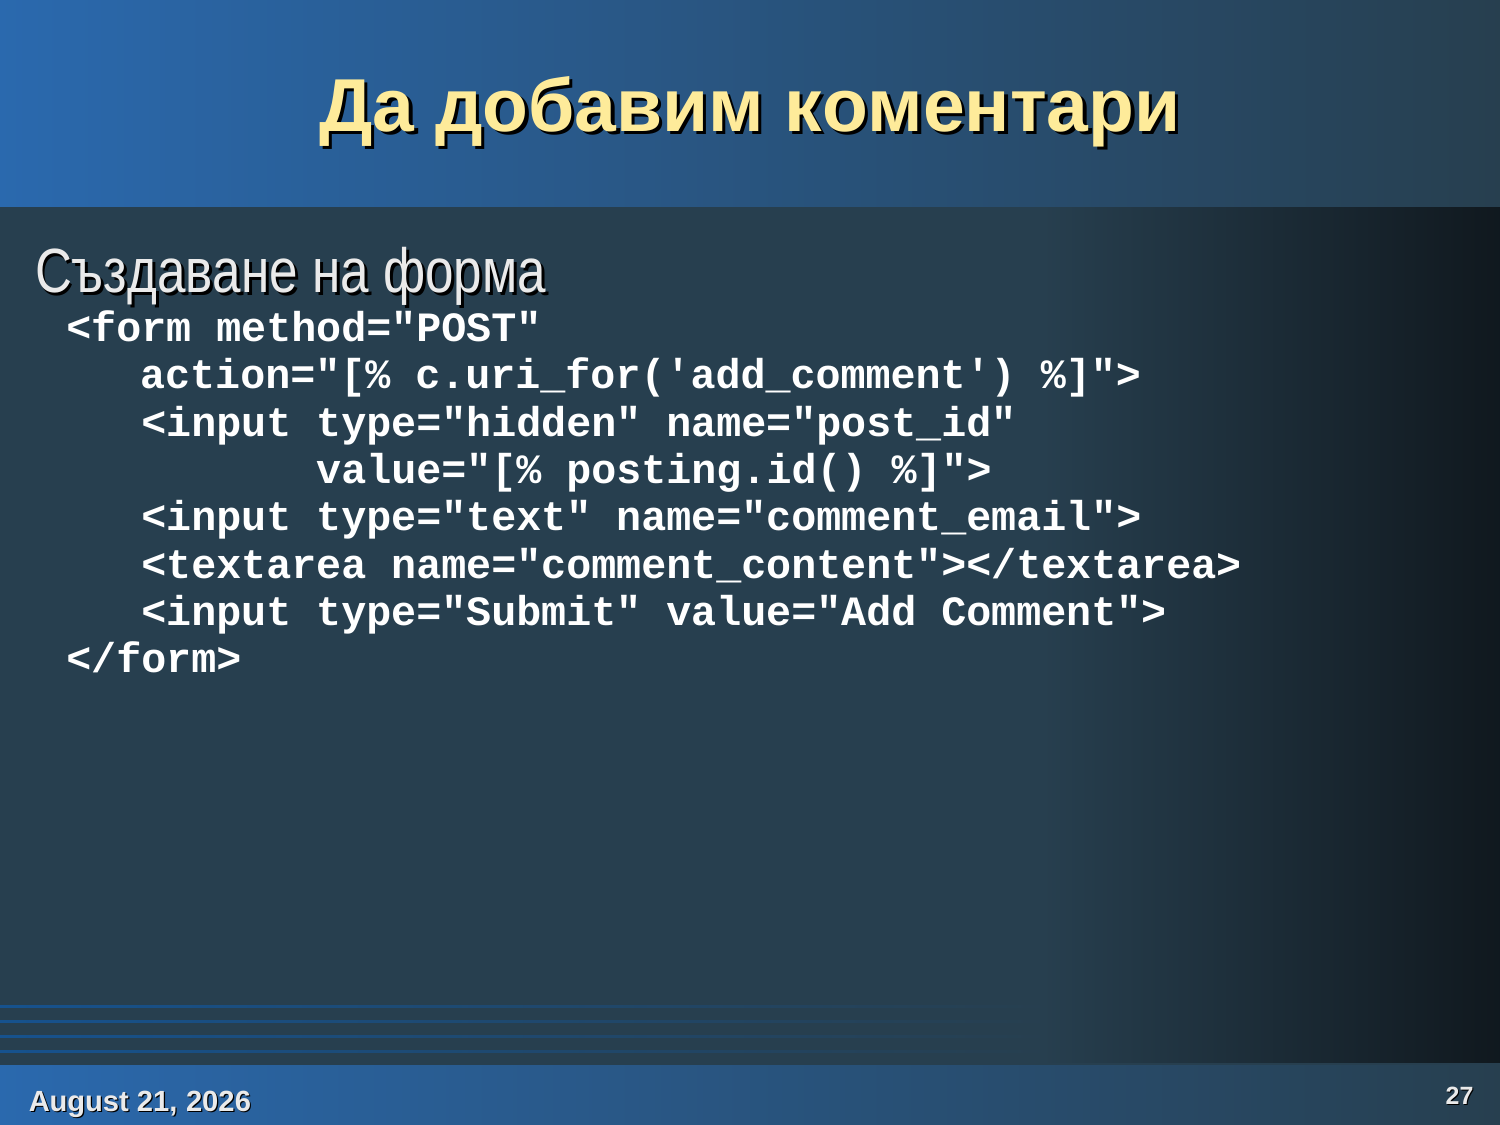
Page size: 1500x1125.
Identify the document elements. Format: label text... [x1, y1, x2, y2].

title Да добавим коментари [13, 8, 1487, 197]
text_box <form method="POST" action="[% c.uri_for('add_comment') %]"> <input type="hidden" name="post_id" value="[% posting.id() %]"> <input type="text" name="comment_email"> <textarea name="comment_content"></textarea> <input type="Submit" value="Add Comment"> </form> [66, 307, 1447, 686]
list Създаване на форма [31, 232, 1469, 1065]
